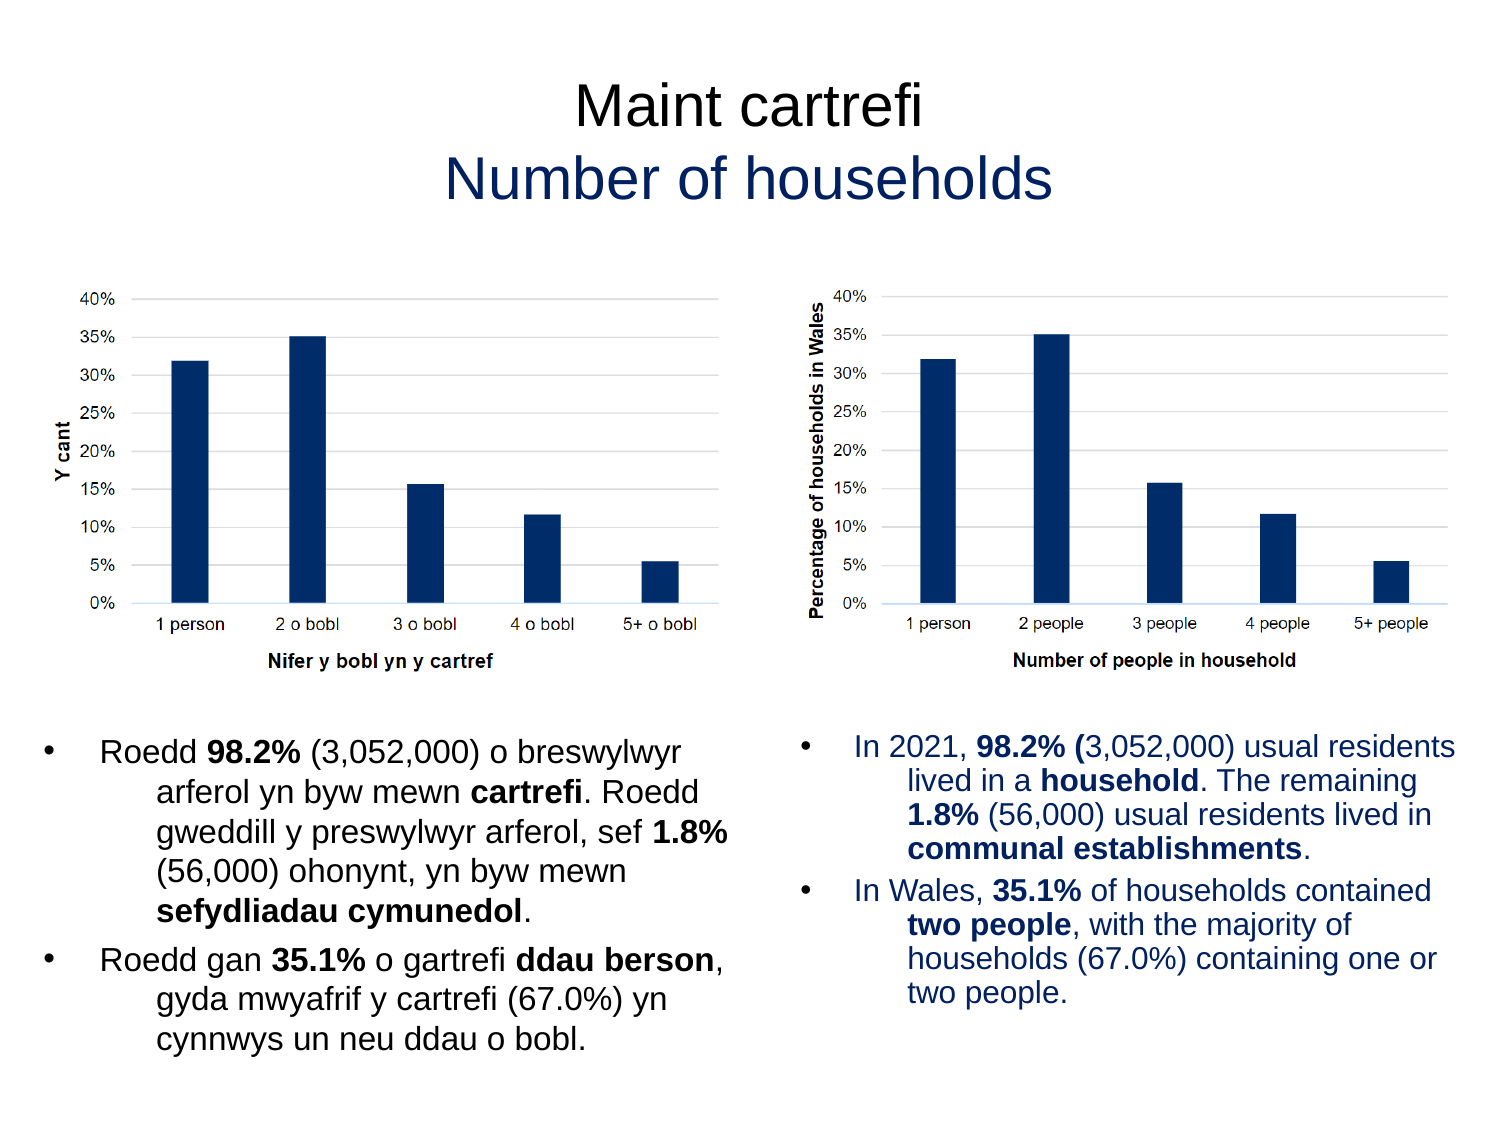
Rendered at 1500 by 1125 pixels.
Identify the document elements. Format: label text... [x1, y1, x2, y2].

title Maint cartrefi Number of households [75, 45, 1426, 233]
list Roedd 98.2% (3,052,000) o breswylwyr arferol yn byw mewn cartrefi. Roedd gweddill y preswylwyr arferol, sef 1.8% (56,000) ohonynt, yn byw mewn sefydliadau cymunedol. Roedd gan 35.1% o gartrefi ddau berson, gyda mwyafrif y cartrefi (67.0%) yn cynnwys un neu ddau o bobl. [28, 722, 751, 1098]
text_box In 2021, 98.2% (3,052,000) usual residents lived in a household. The remaining 1.8% (56,000) usual residents lived in communal establishments. In Wales, 35.1% of households contained two people, with the majority of households (67.0%) containing one or two people. [785, 722, 1472, 1054]
picture [30, 258, 757, 697]
picture [785, 258, 1484, 697]
